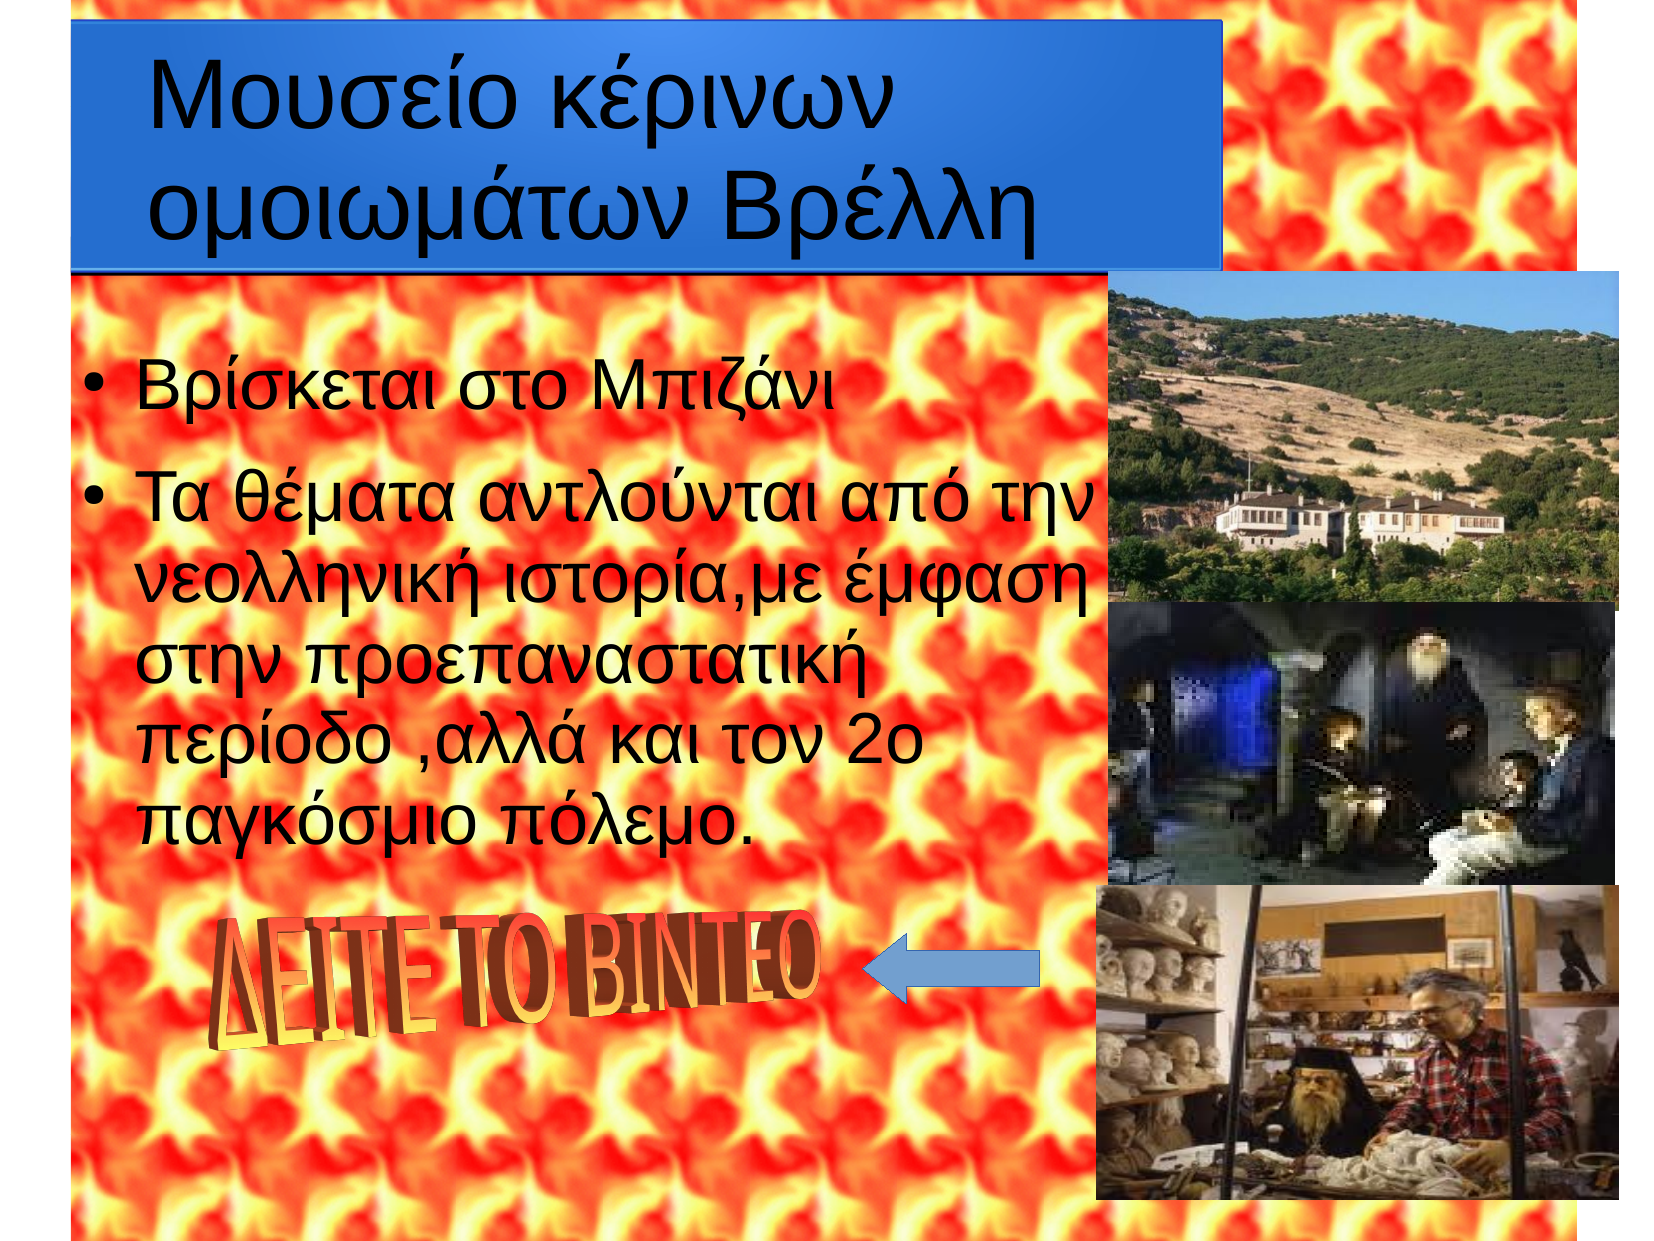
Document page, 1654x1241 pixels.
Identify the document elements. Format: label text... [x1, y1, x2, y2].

picture [70, 0, 1619, 1241]
title Μουσείο κέρινων ομοιωμάτων Βρέλλη [146, 38, 1195, 261]
list Βρίσκεται στο Μπιζάνι Τα θέματα αντλούνται από την νεολληνική ιστορία,με έμφαση στην προεπαναστατική περίοδο ,αλλά και τον 2ο παγκόσμιο πόλεμο. [63, 343, 1108, 1063]
text_box [862, 933, 1040, 1004]
